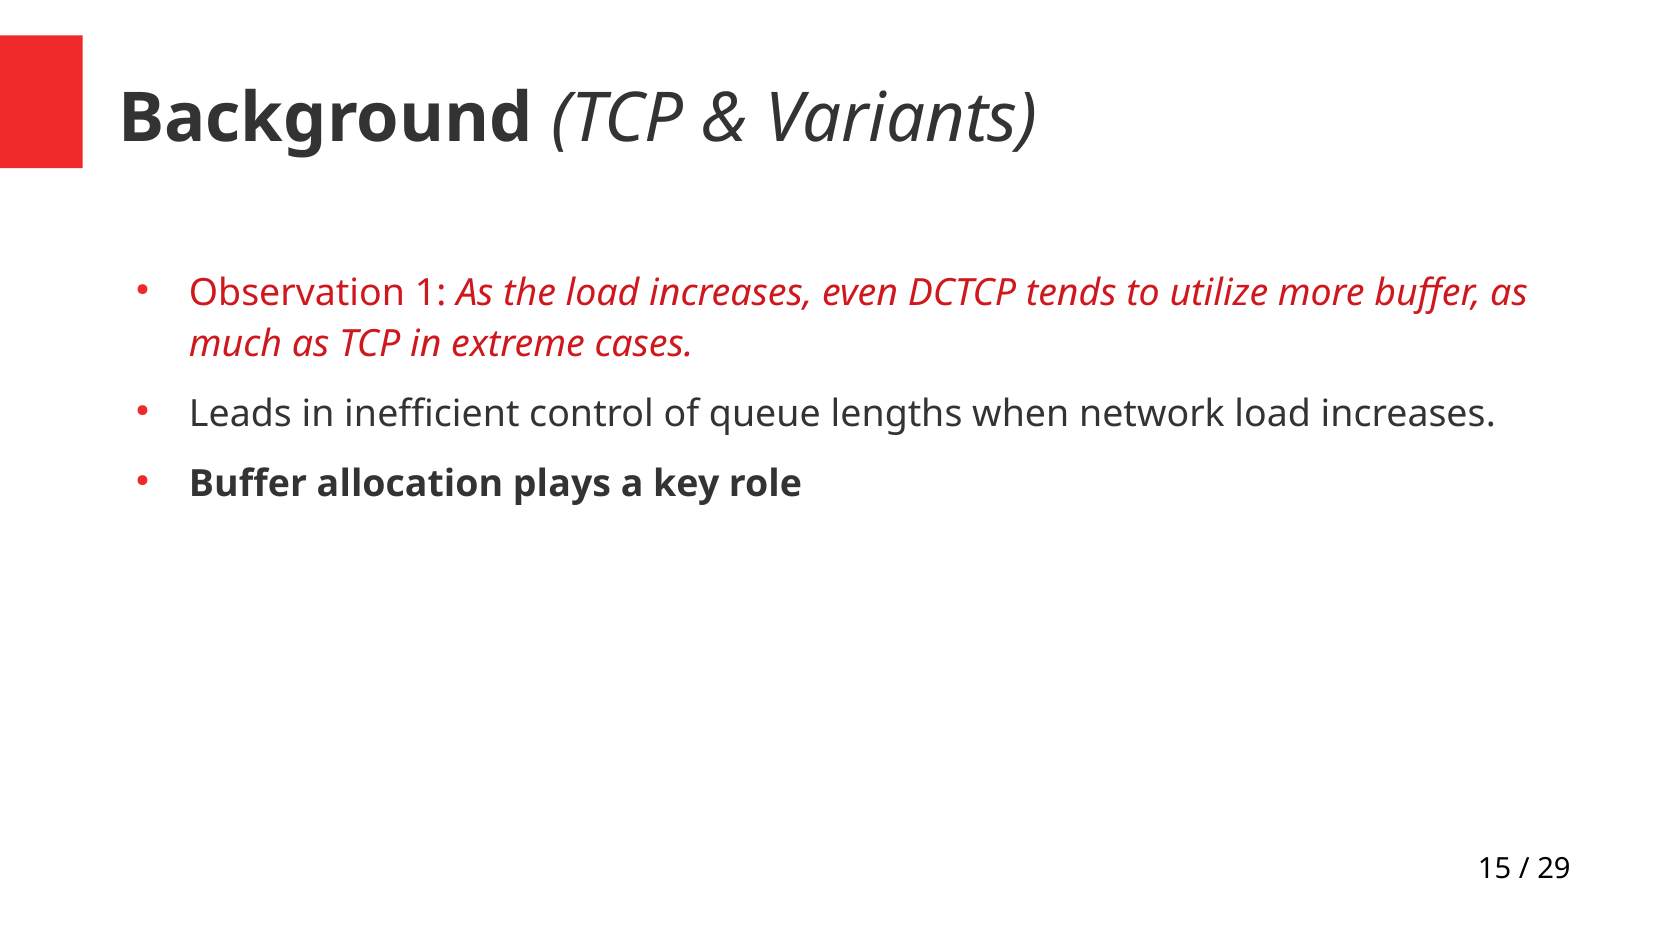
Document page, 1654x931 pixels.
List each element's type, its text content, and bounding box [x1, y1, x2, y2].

list Observation 1: As the load increases, even DCTCP tends to utilize more buffer, as much as TCP in extreme cases. Leads in inefficient control of queue lengths when network load increases. Buffer allocation plays a key role [118, 265, 1536, 806]
title Background (TCP & Variants) [118, 36, 1571, 193]
